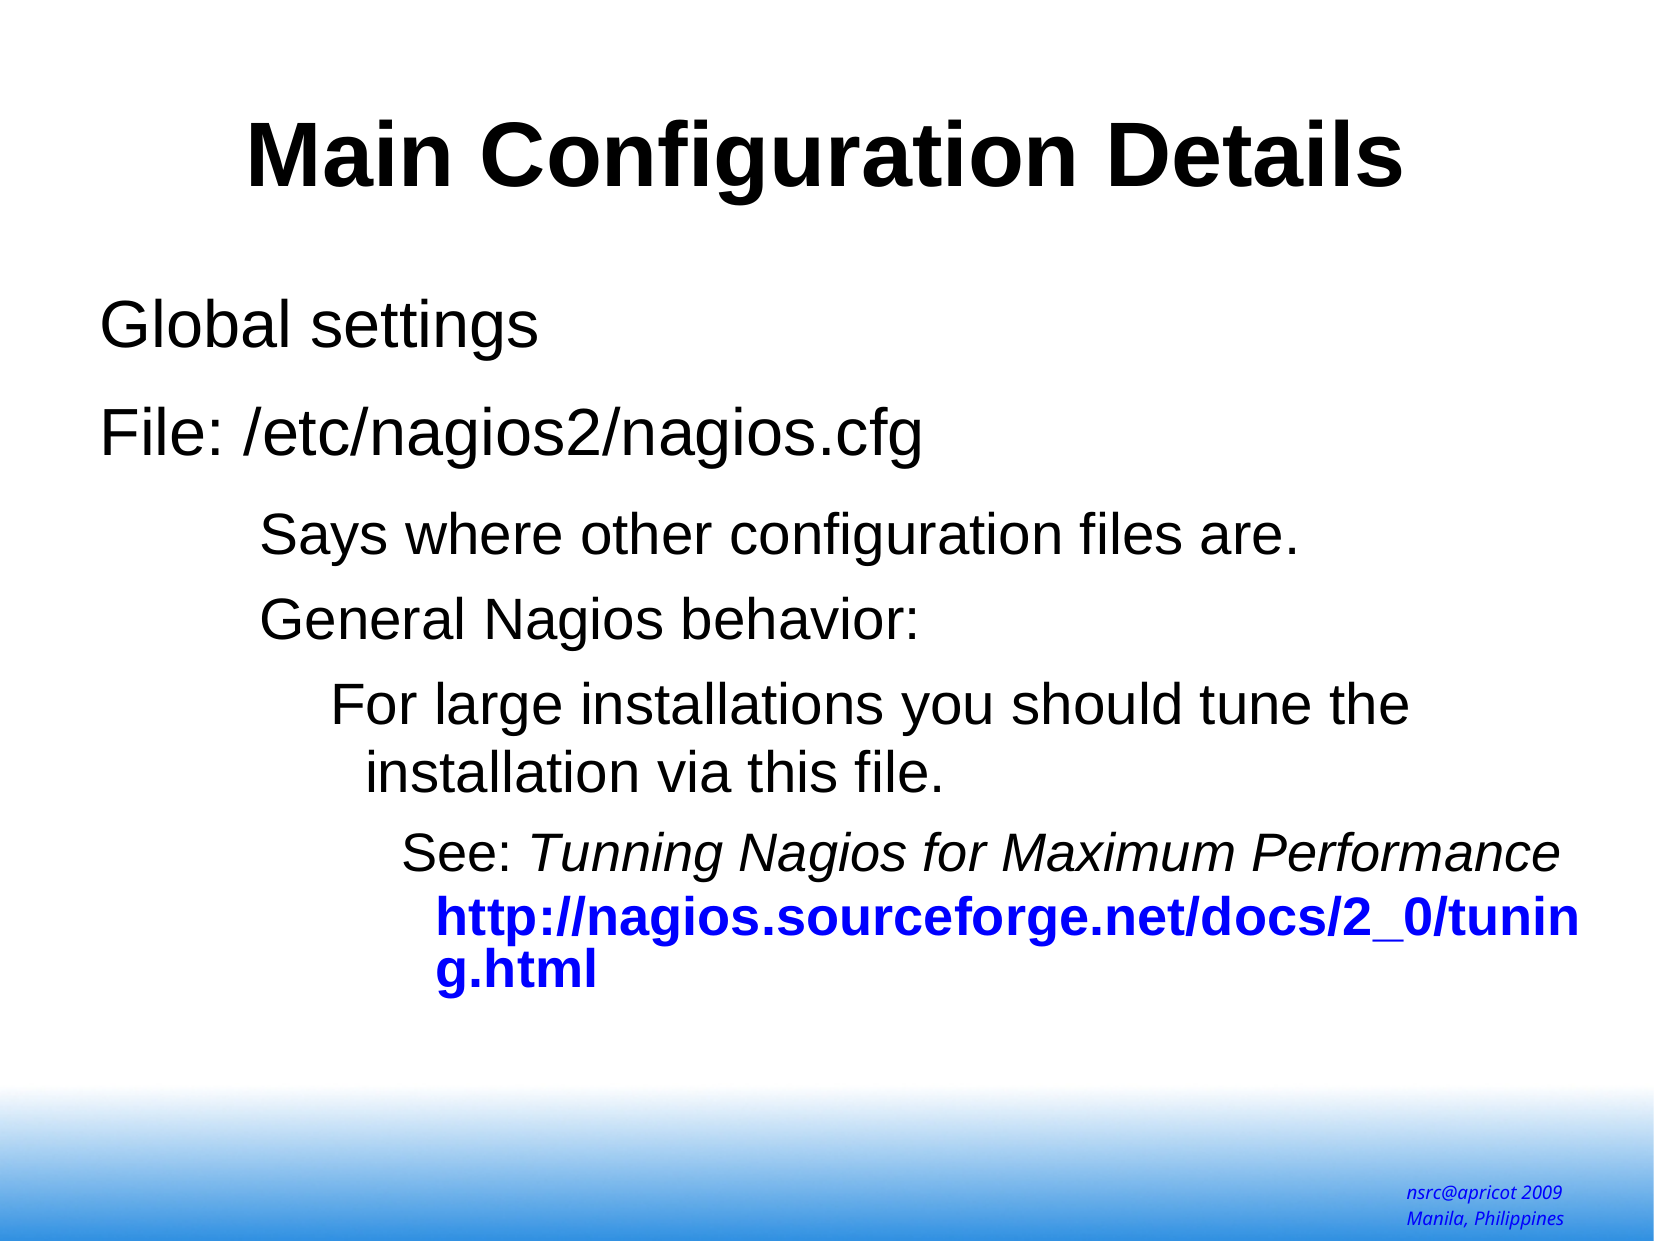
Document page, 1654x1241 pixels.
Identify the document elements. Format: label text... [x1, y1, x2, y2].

list Global settings File: /etc/nagios2/nagios.cfg Says where other configuration files are. General Nagios behavior: For large installations you should tune the installation via this file. See: Tunning Nagios for Maximum Performance http://nagios.sourceforge.net/docs/2_0/tuning.html [82, 284, 1613, 1134]
title Main Configuration Details [82, 49, 1571, 257]
picture [0, 1083, 1654, 1241]
